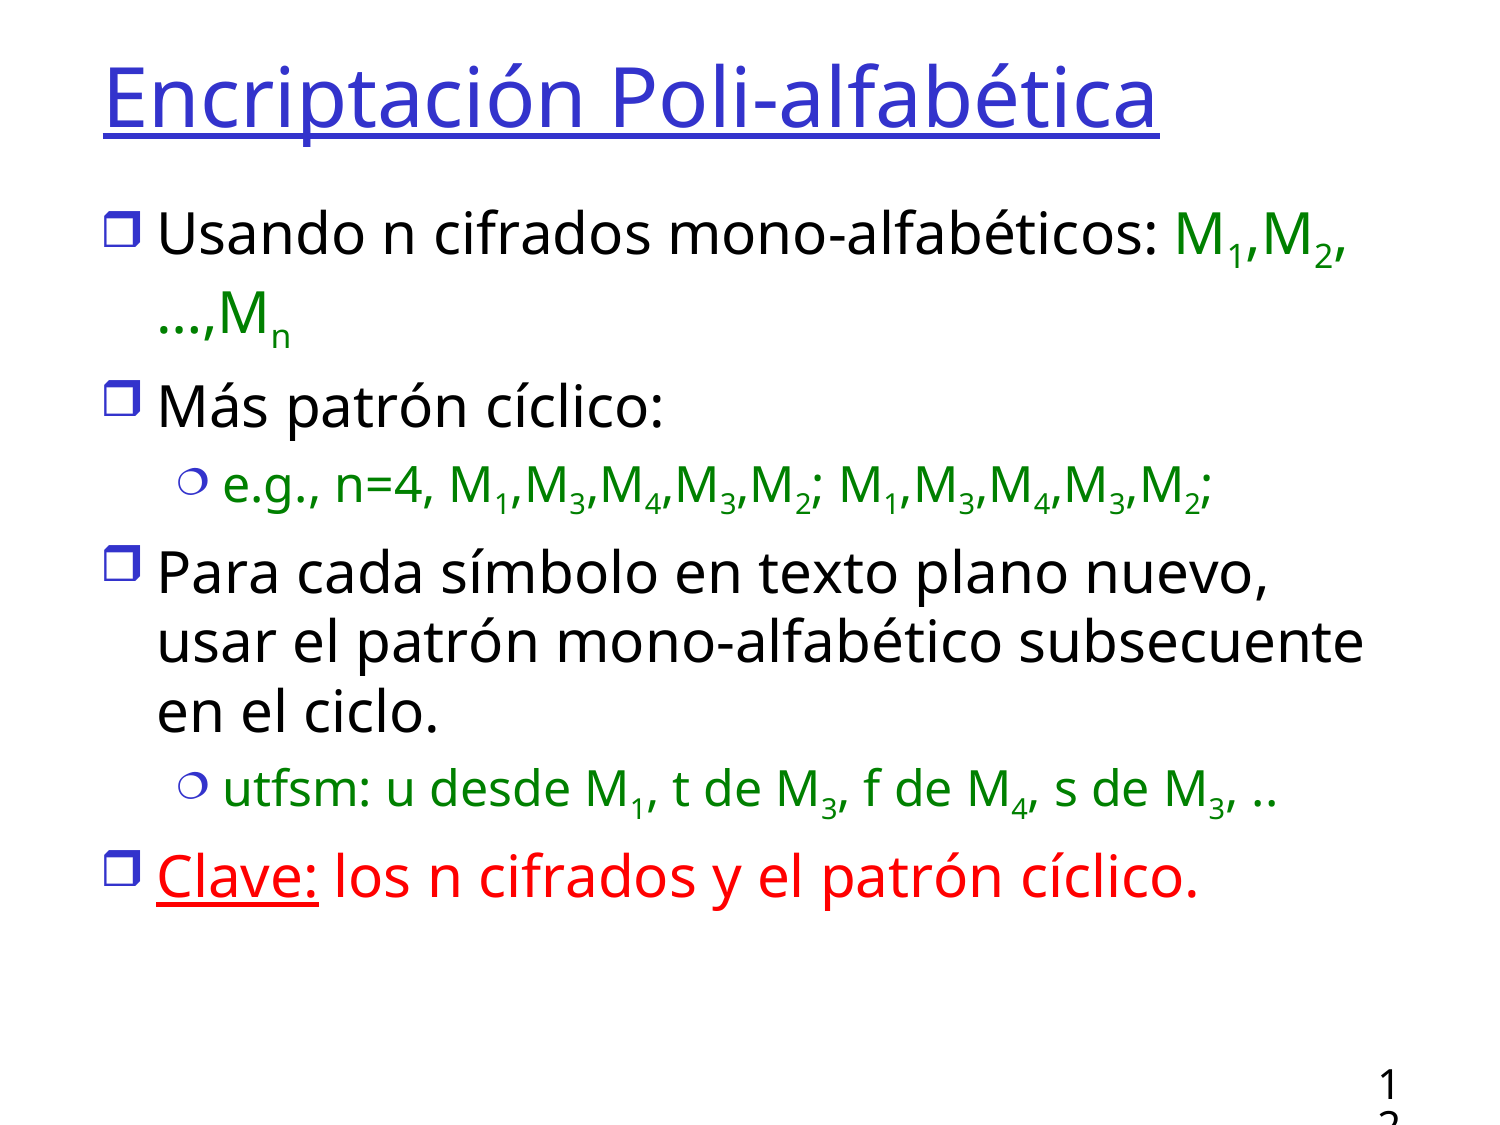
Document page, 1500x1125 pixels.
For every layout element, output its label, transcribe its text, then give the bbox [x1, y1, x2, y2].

list Usando n cifrados mono-alfabéticos: M1,M2,…,Mn Más patrón cíclico: e.g., n=4, M1,M3,M4,M3,M2; M1,M3,M4,M3,M2; Para cada símbolo en texto plano nuevo, usar el patrón mono-alfabético subsecuente en el ciclo. utfsm: u desde M1, t de M3, f de M4, s de M3, .. Clave: los n cifrados y el patrón cíclico. [85, 188, 1417, 952]
title Encriptación Poli-alfabética [87, 0, 1363, 188]
